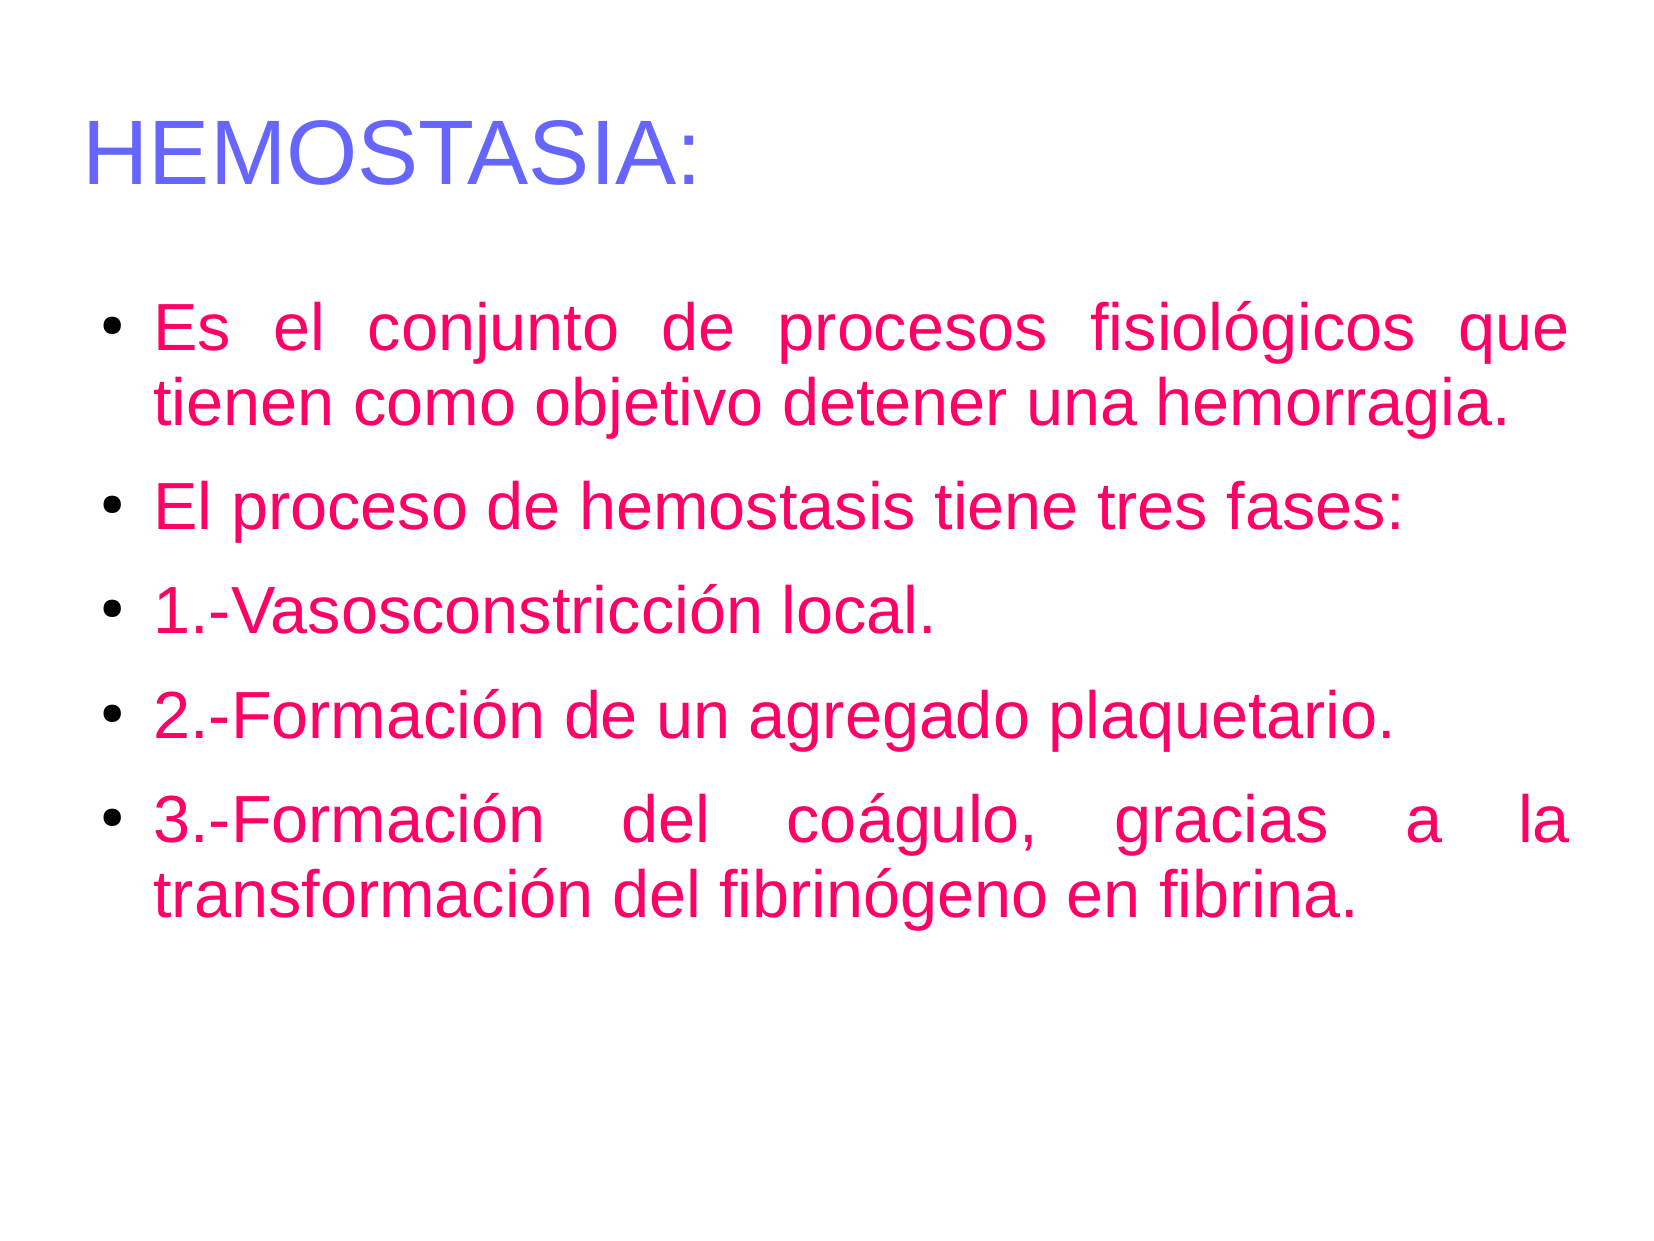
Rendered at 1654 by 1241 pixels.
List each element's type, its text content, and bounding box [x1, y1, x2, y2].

list Es el conjunto de procesos fisiológicos que tienen como objetivo detener una hemorragia. El proceso de hemostasis tiene tres fases: 1.-Vasosconstricción local. 2.-Formación de un agregado plaquetario. 3.-Formación del coágulo, gracias a la transformación del fibrinógeno en fibrina. [82, 290, 1571, 1010]
title HEMOSTASIA: [82, 49, 1571, 257]
